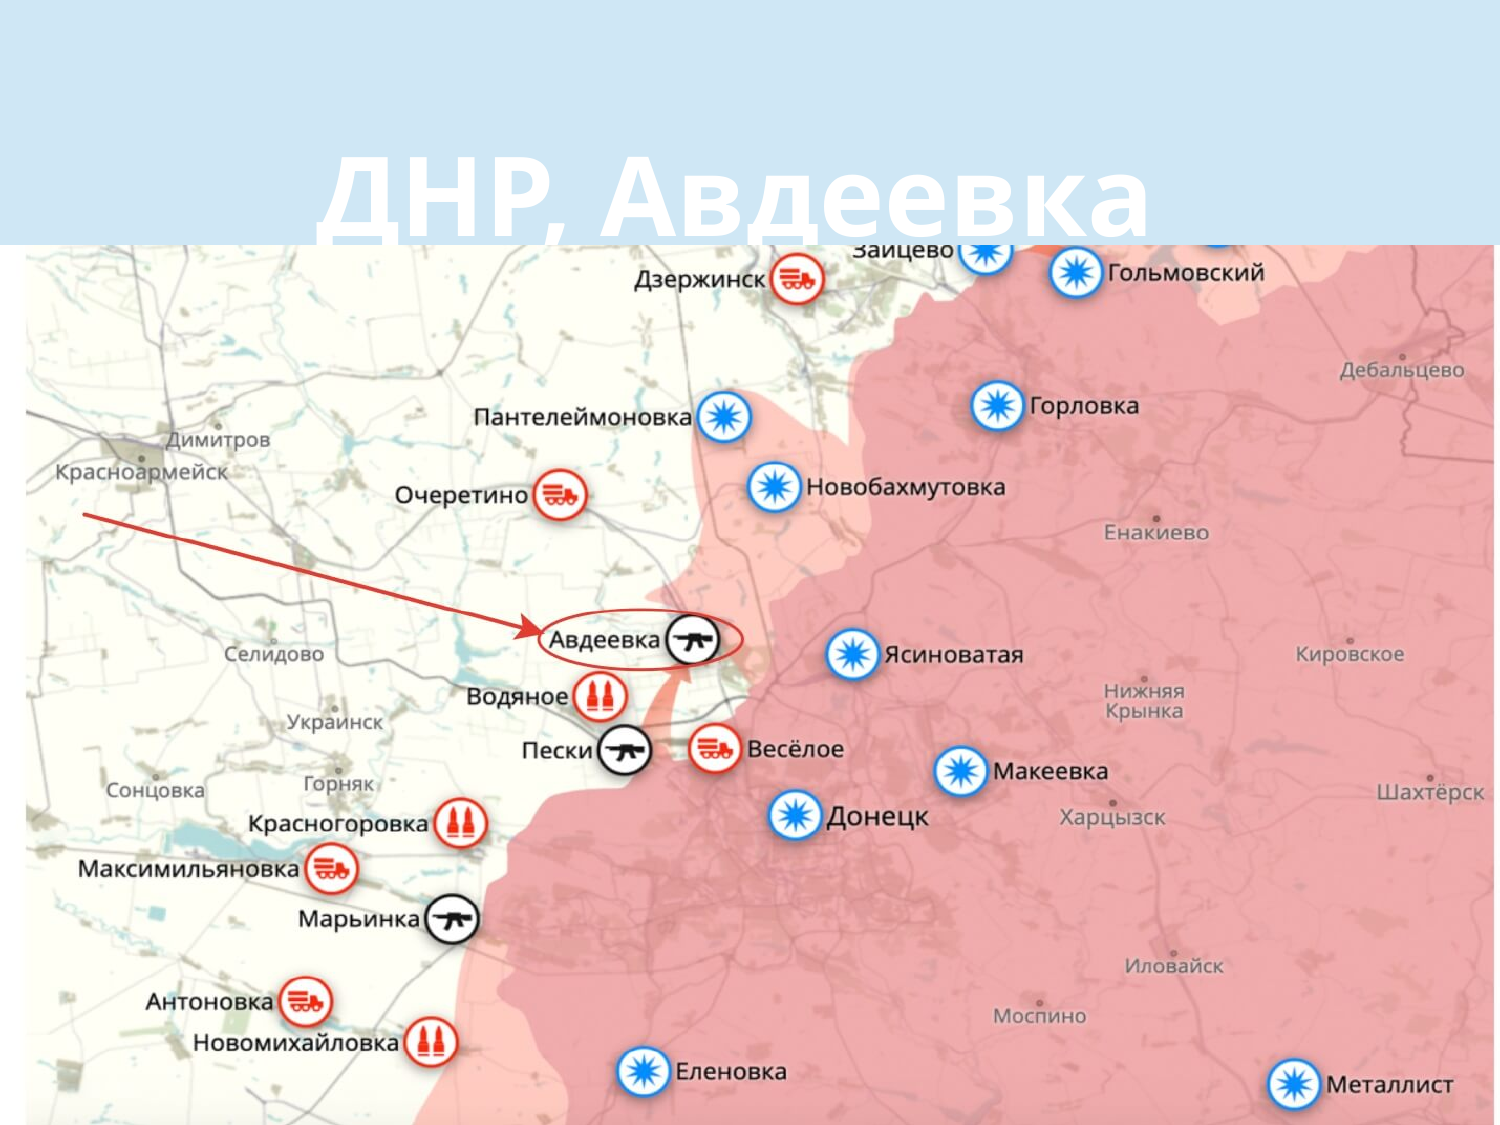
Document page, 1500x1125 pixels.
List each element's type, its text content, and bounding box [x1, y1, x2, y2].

picture [0, 245, 1500, 1125]
title ДНР, Авдеевка [29, 8, 1471, 197]
